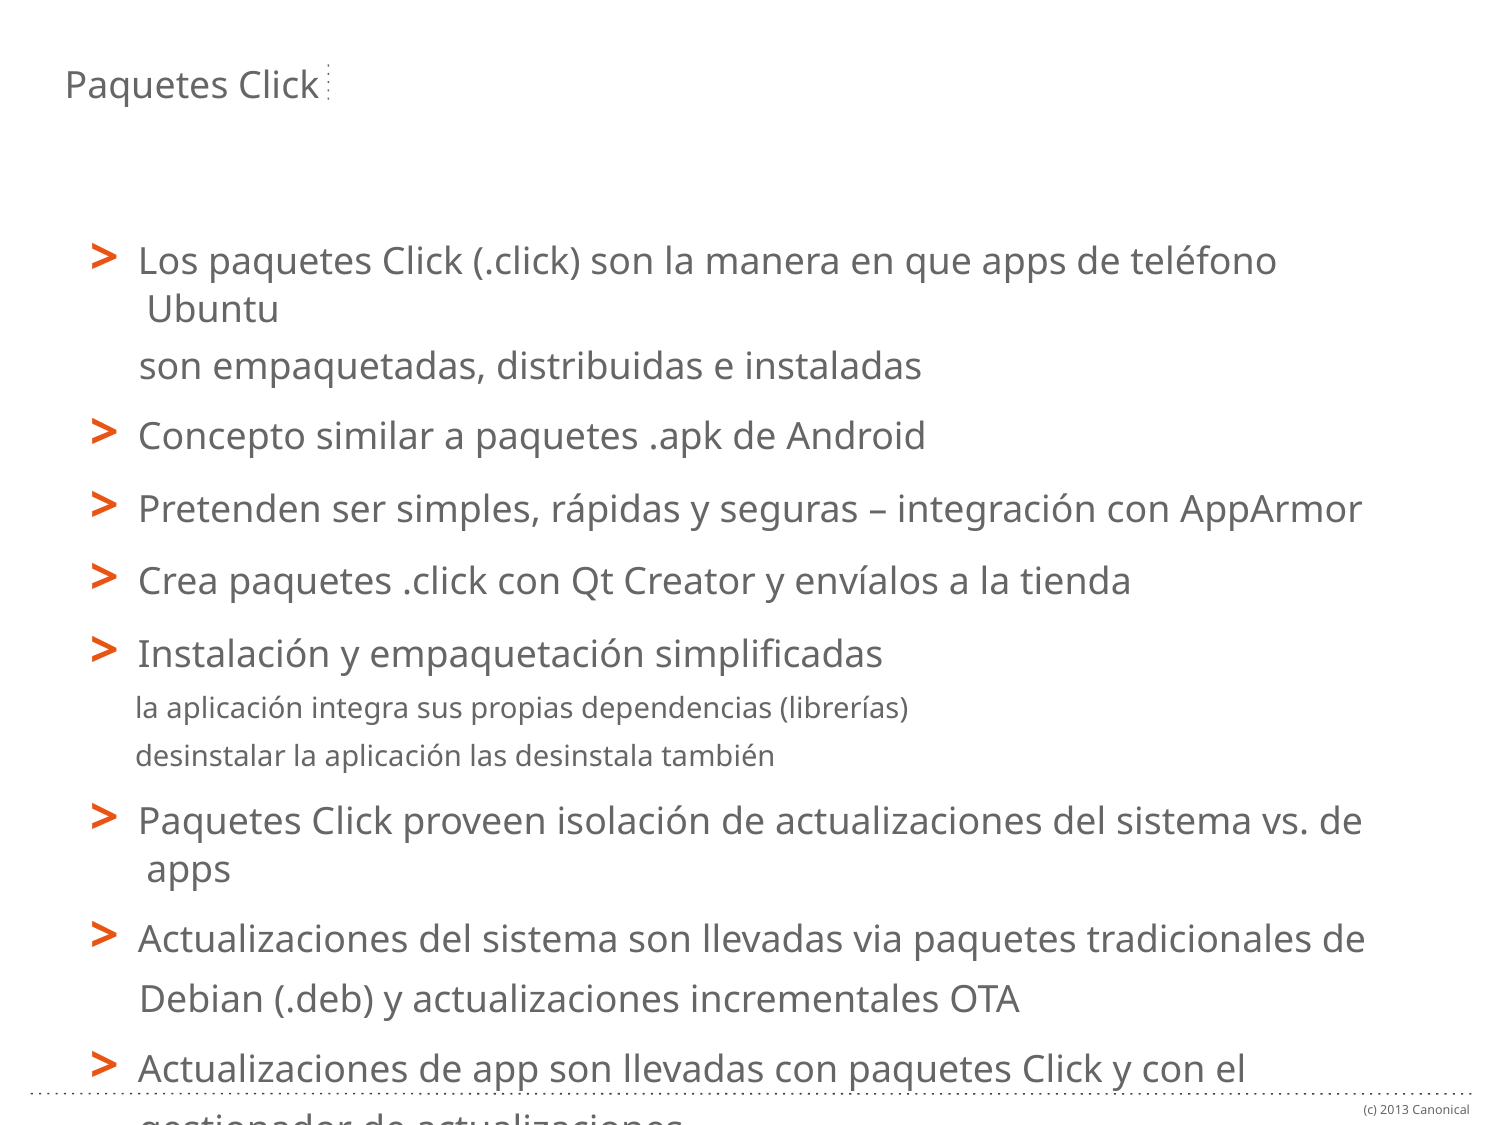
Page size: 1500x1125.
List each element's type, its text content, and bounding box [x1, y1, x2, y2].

list > Los paquetes Click (.click) son la manera en que apps de teléfono Ubuntu son empaquetadas, distribuidas e instaladas > Concepto similar a paquetes .apk de Android > Pretenden ser simples, rápidas y seguras – integración con AppArmor > Crea paquetes .click con Qt Creator y envíalos a la tienda > Instalación y empaquetación simplificadas la aplicación integra sus propias dependencias (librerías) desinstalar la aplicación las desinstala también > Paquetes Click proveen isolación de actualizaciones del sistema vs. de apps > Actualizaciones del sistema son llevadas via paquetes tradicionales de Debian (.deb) y actualizaciones incrementales OTA > Actualizaciones de app son llevadas con paquetes Click y con el gestionador de actualizaciones [75, 209, 1425, 1078]
text_box (c) 2013 Canonical [19, 1099, 1485, 1119]
title Paquetes Click [49, 53, 556, 114]
